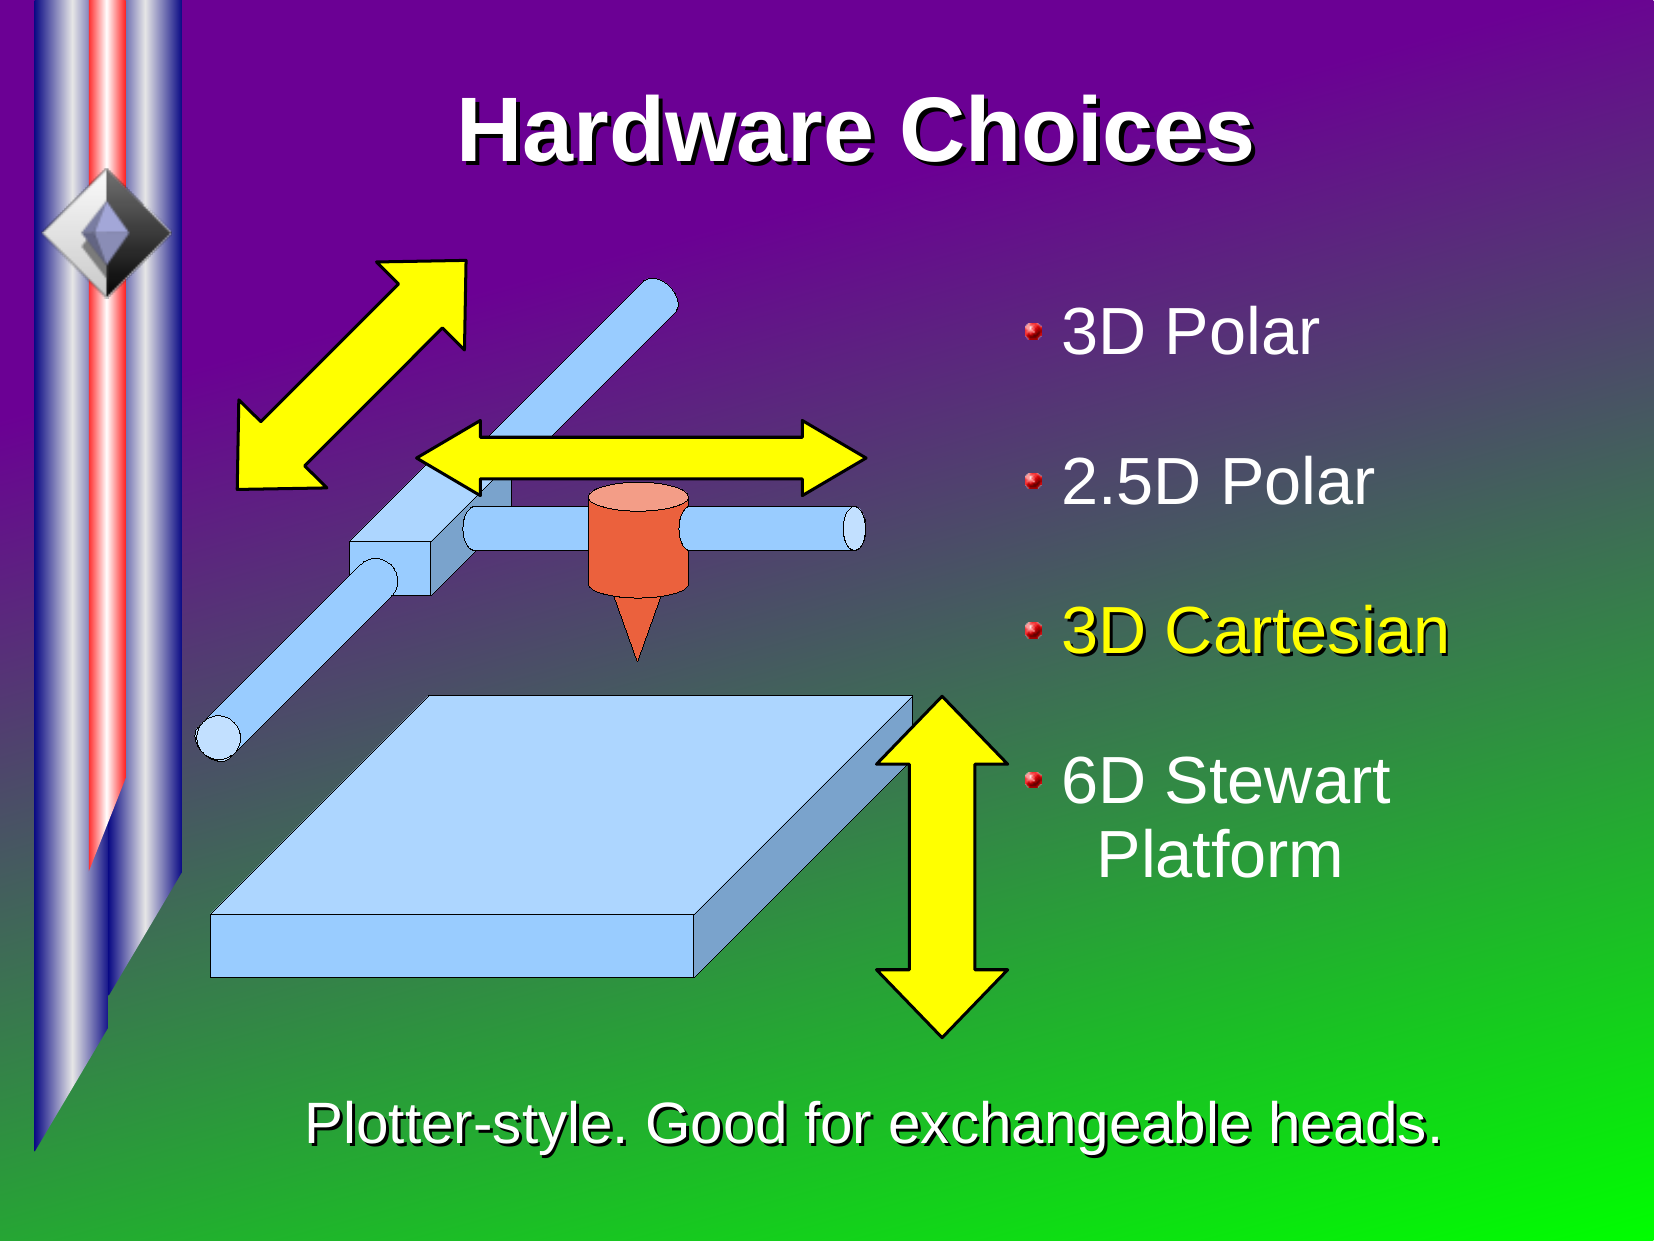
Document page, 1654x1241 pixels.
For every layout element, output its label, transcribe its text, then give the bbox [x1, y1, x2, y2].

title Hardware Choices [123, 26, 1536, 234]
picture [40, 165, 174, 299]
text_box [210, 695, 1008, 1038]
subtitle 3D Polar 2.5D Polar 3D Cartesian 6D Stewart Platform [954, 256, 1625, 930]
text_box [203, 278, 867, 751]
title Plotter-style. Good for exchangeable heads. [250, 1047, 1654, 1200]
text_box [237, 260, 467, 490]
